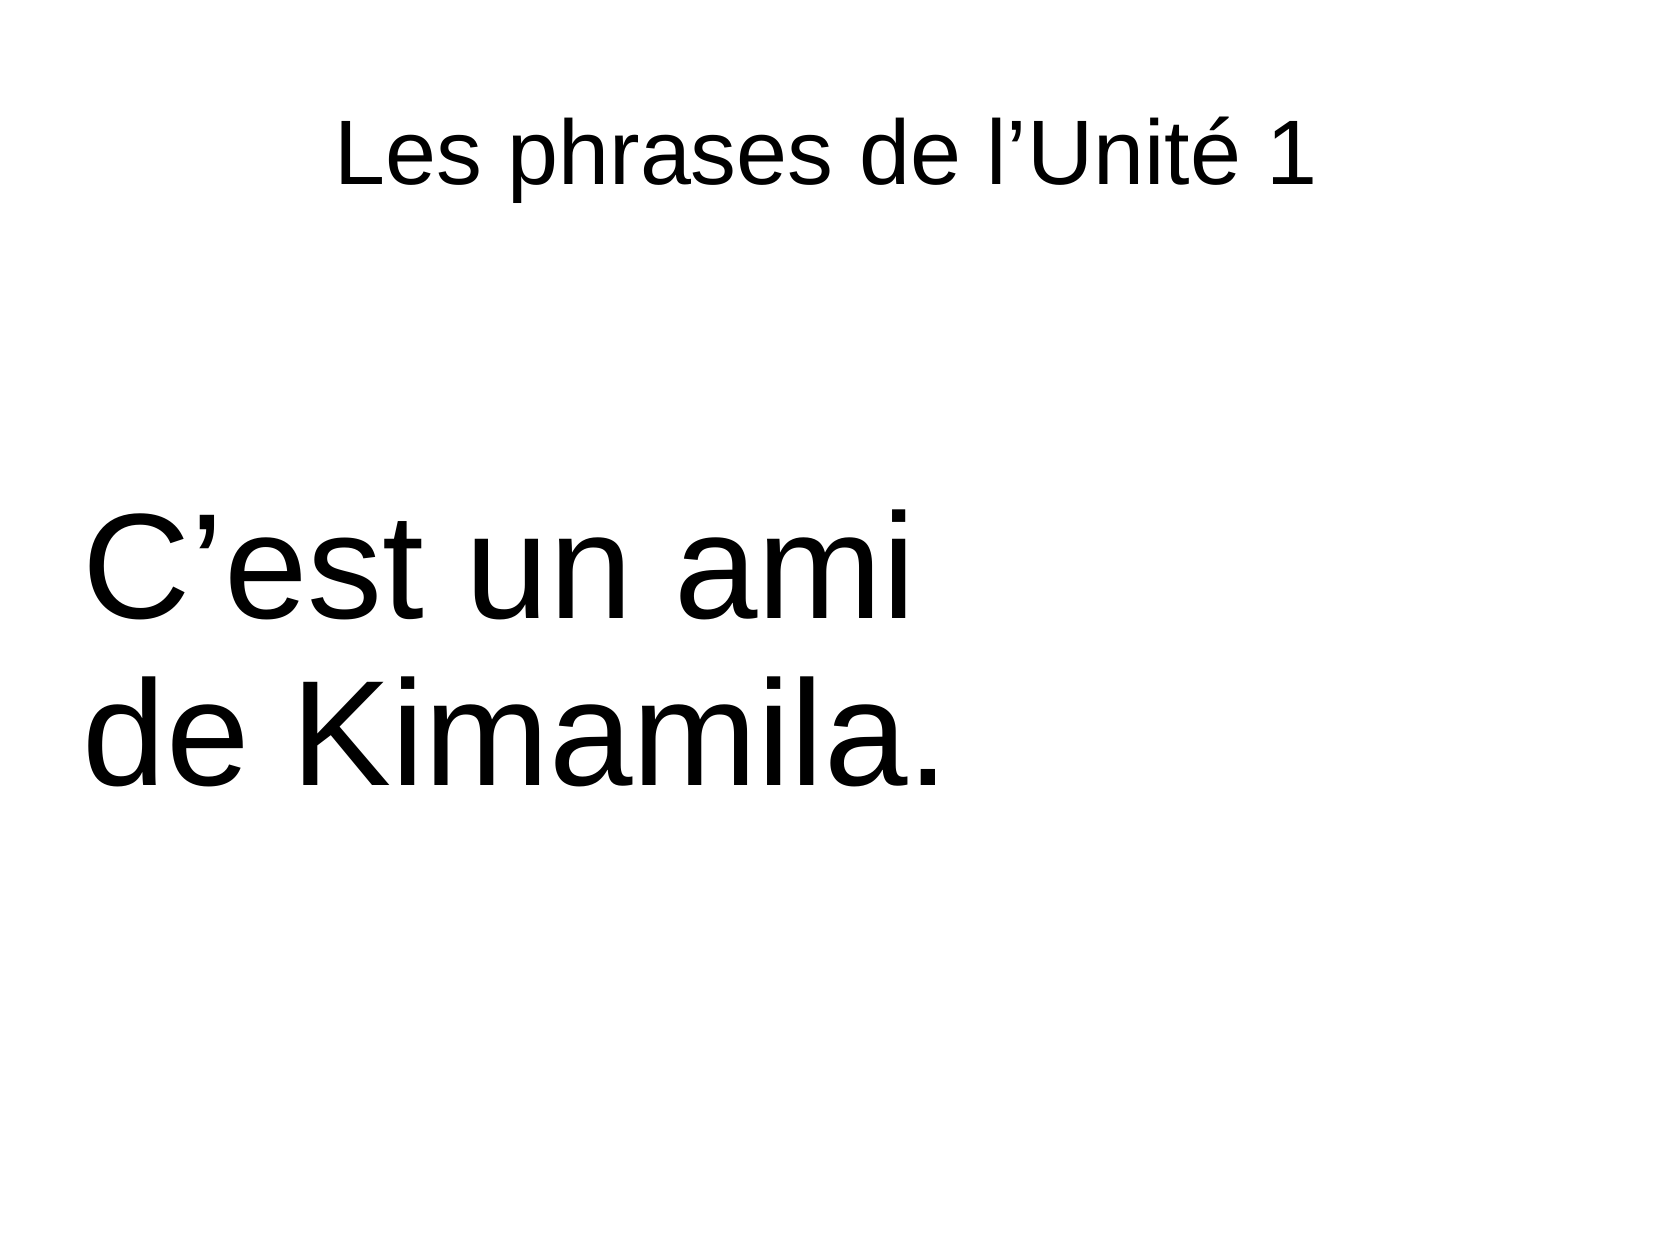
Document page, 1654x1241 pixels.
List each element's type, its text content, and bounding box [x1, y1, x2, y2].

subtitle C’est un ami de Kimamila. [82, 290, 1571, 1010]
title Les phrases de l’Unité 1 [82, 49, 1571, 257]
